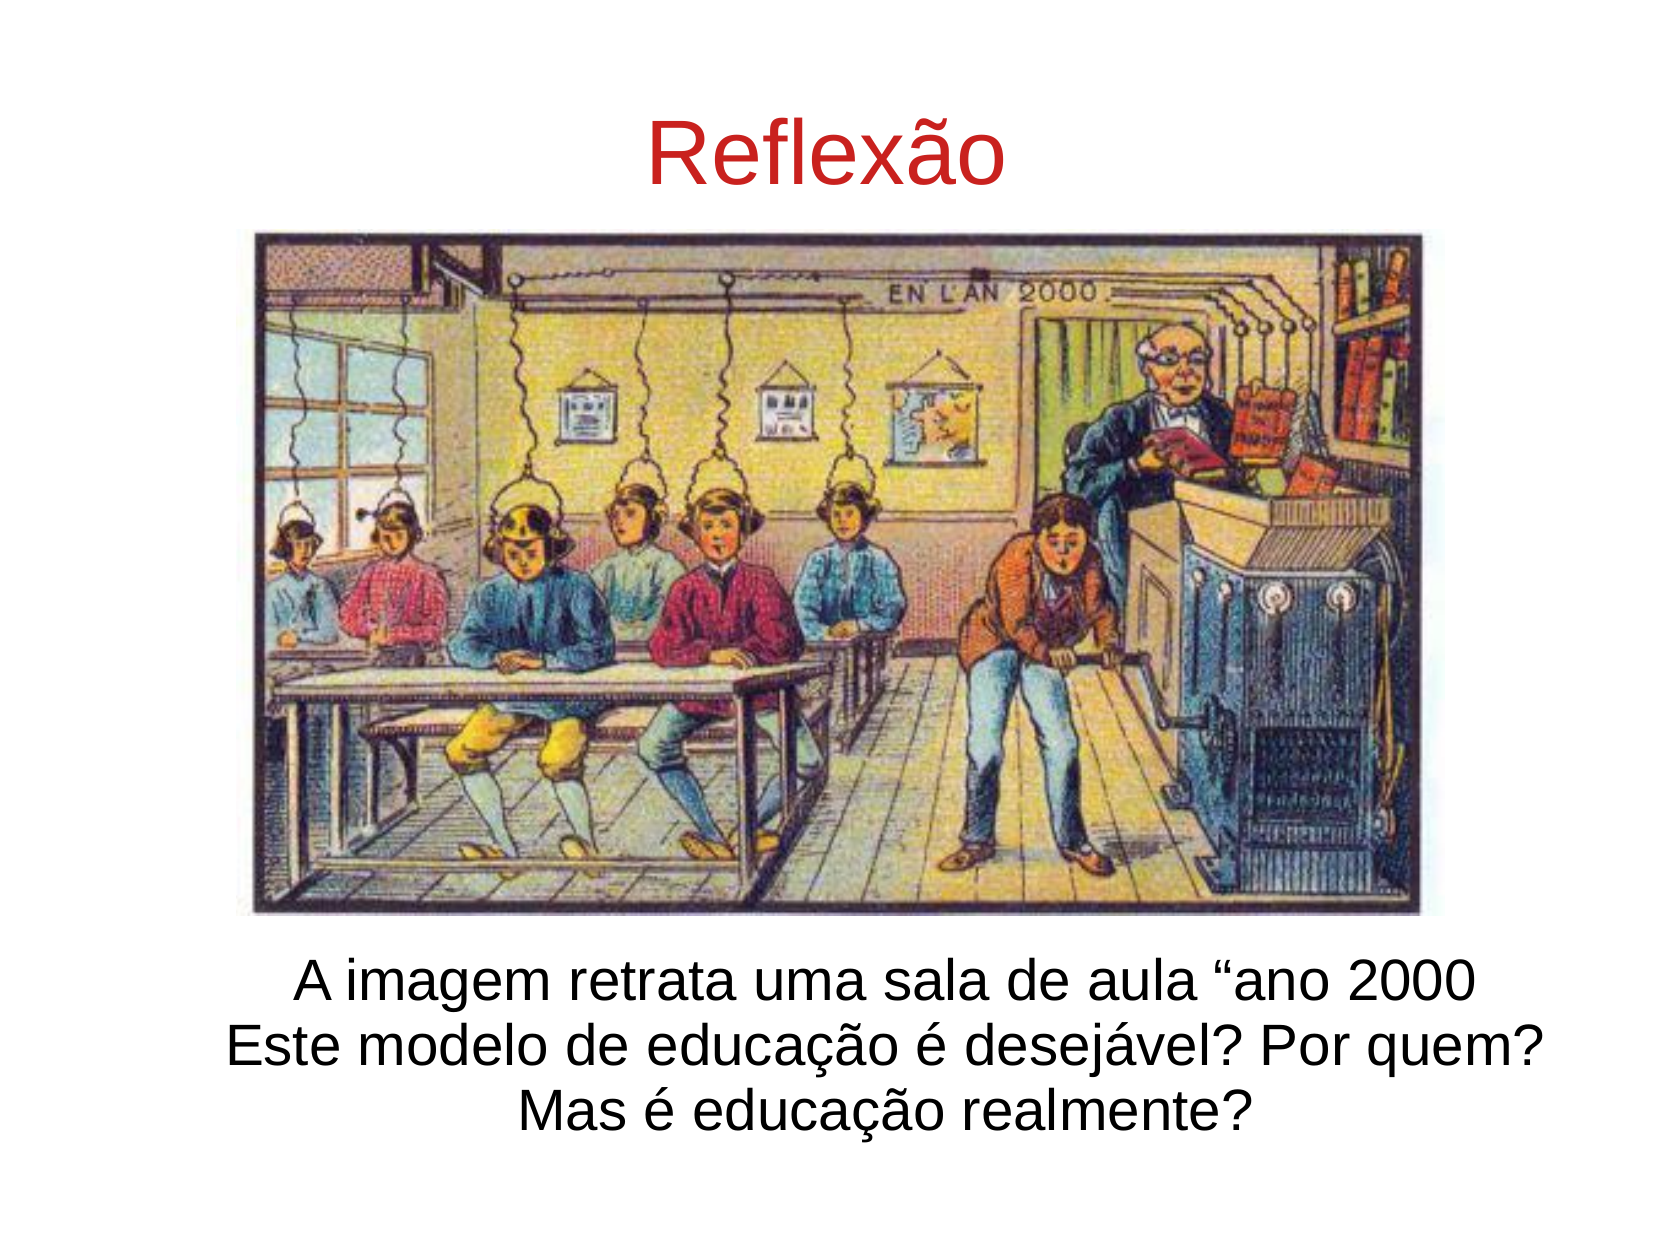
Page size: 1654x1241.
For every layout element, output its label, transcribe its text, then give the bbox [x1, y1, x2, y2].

title Reflexão [82, 49, 1571, 257]
picture [236, 229, 1445, 916]
text_box A imagem retrata uma sala de aula “ano 2000 Este modelo de educação é desejável? Por quem? Mas é educação realmente? [236, 974, 1536, 1182]
